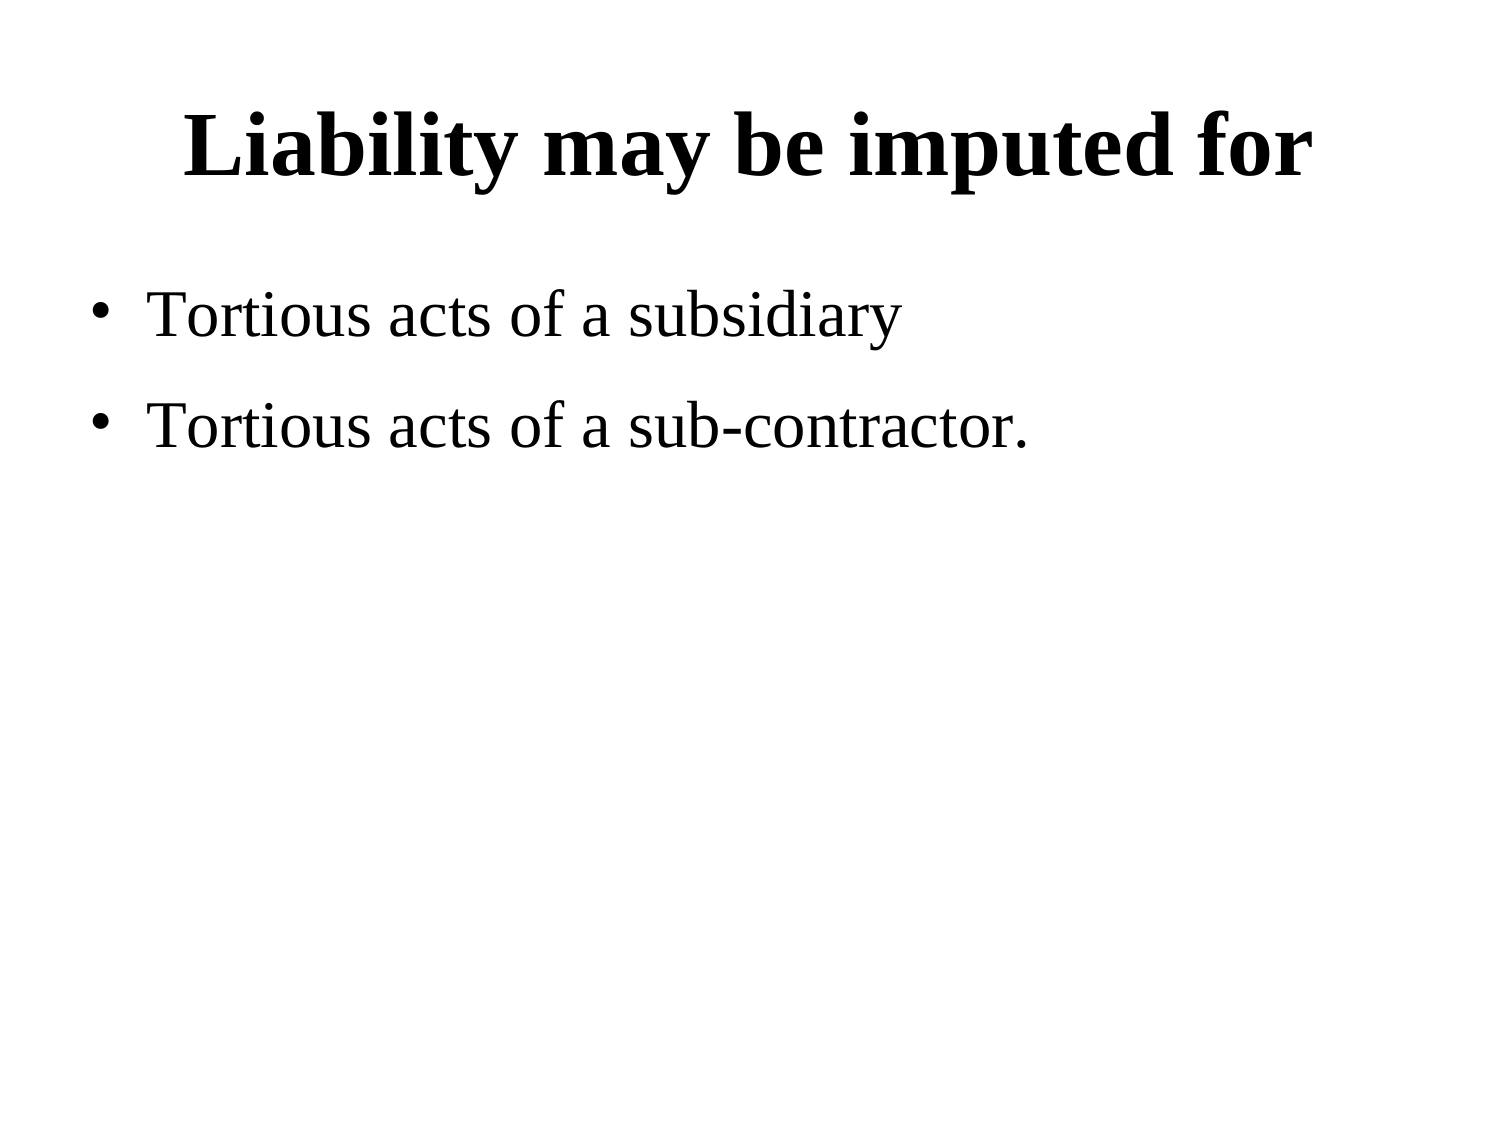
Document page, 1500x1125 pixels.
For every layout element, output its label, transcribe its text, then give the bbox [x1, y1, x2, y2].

title Liability may be imputed for [75, 45, 1426, 233]
list Tortious acts of a subsidiary Tortious acts of a sub-contractor. [75, 262, 1426, 1005]
